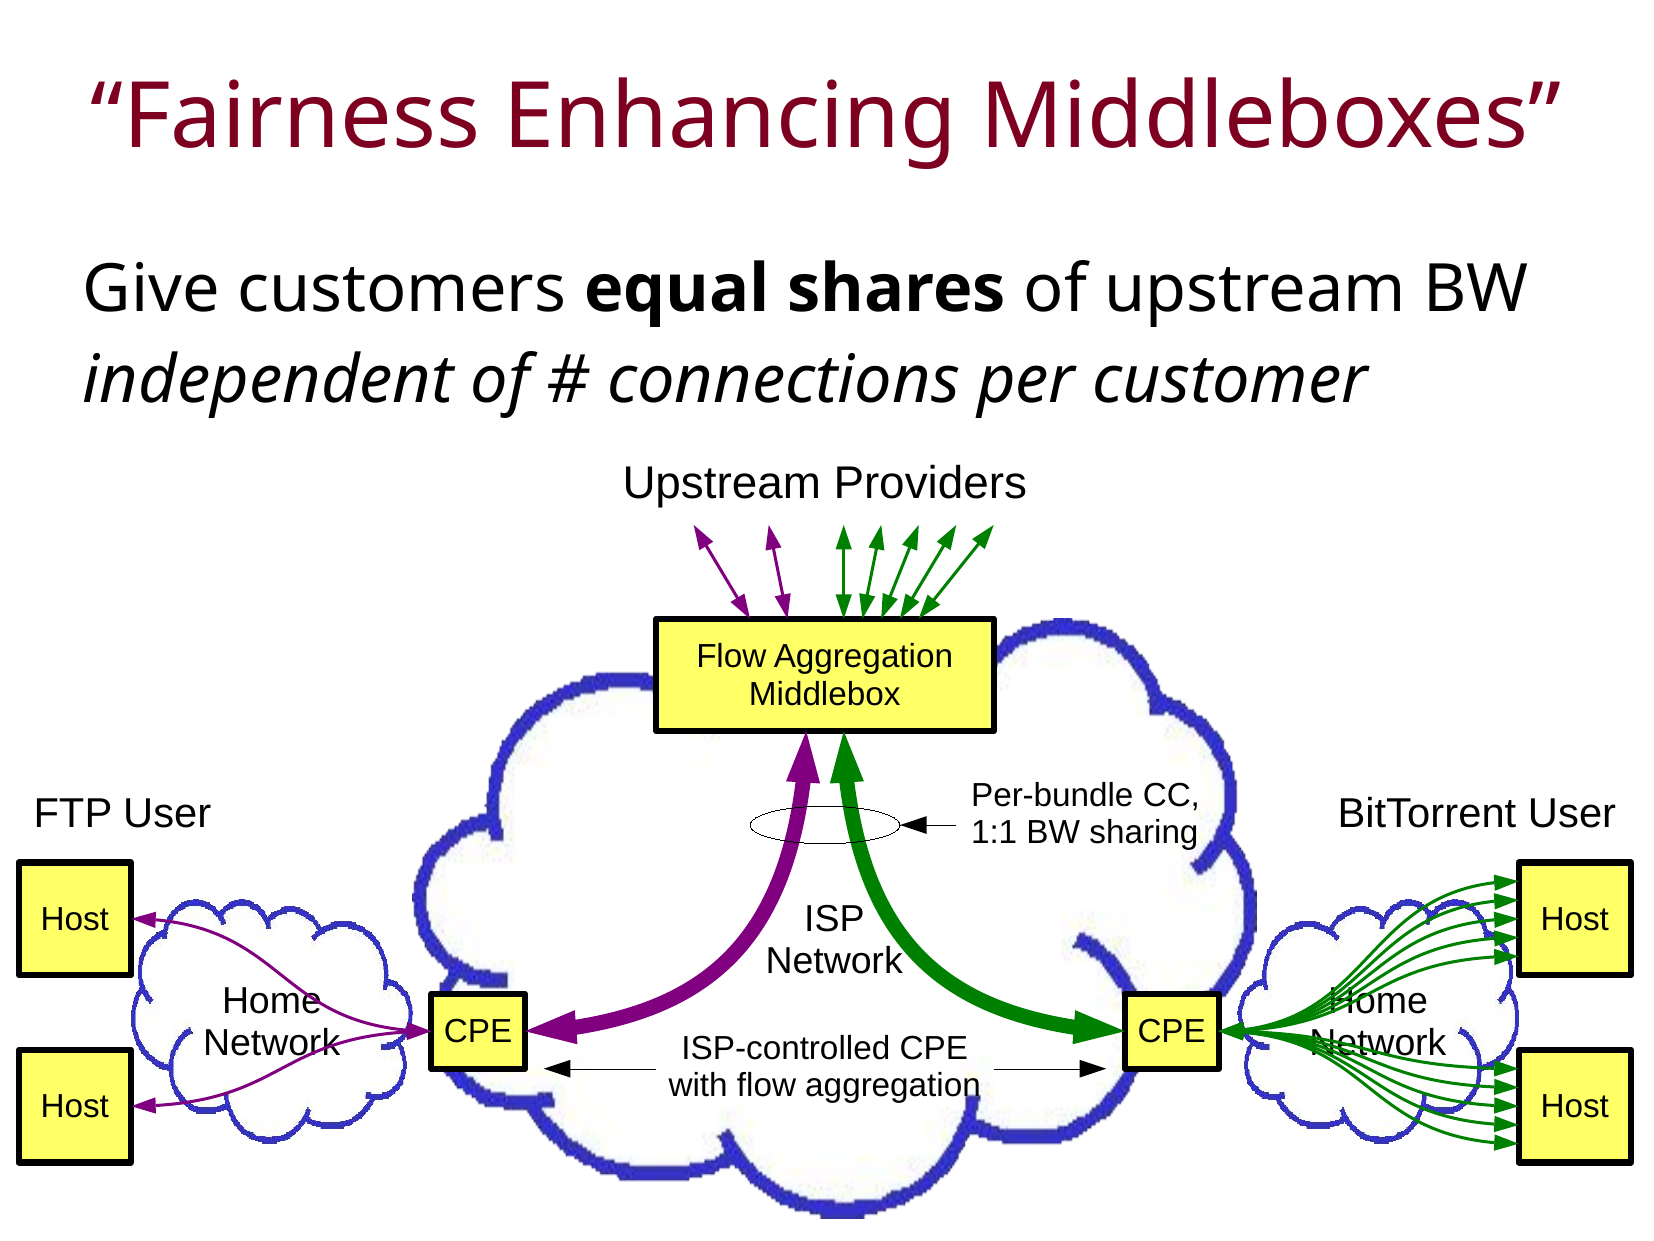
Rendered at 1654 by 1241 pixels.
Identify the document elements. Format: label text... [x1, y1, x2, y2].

picture [1334, 1044, 1518, 1086]
picture [1337, 1050, 1518, 1105]
title “Fairness Enhancing Middleboxes” [82, 8, 1571, 216]
text_box Flow Aggregation Middlebox [656, 618, 994, 732]
picture [1340, 920, 1518, 1000]
text_box Host [18, 862, 132, 976]
text_box FTP User [18, 782, 301, 844]
picture [807, 732, 843, 806]
picture [1341, 939, 1518, 1005]
text_box Host [18, 1050, 132, 1163]
text_box Host [1518, 862, 1632, 976]
picture [132, 1032, 1483, 1219]
text_box CPE [431, 993, 526, 1069]
list Give customers equal shares of upstream BW independent of # connections per customer [82, 240, 1576, 394]
picture [845, 618, 1433, 1030]
picture [1266, 957, 1519, 1068]
text_box ISP-controlled CPE with flow aggregation [468, 1022, 1182, 1126]
text_box Upstream Providers [581, 450, 1069, 517]
picture [131, 920, 392, 1105]
picture [637, 807, 1013, 1022]
text_box CPE [1124, 993, 1219, 1069]
text_box BitTorrent User [1275, 782, 1632, 844]
picture [1342, 1064, 1518, 1143]
picture [132, 618, 805, 1030]
text_box Host [1518, 1050, 1632, 1163]
picture [1344, 901, 1518, 991]
picture [1346, 899, 1491, 983]
text_box Per-bundle CC, 1:1 BW sharing [956, 768, 1238, 882]
picture [1340, 1057, 1518, 1124]
